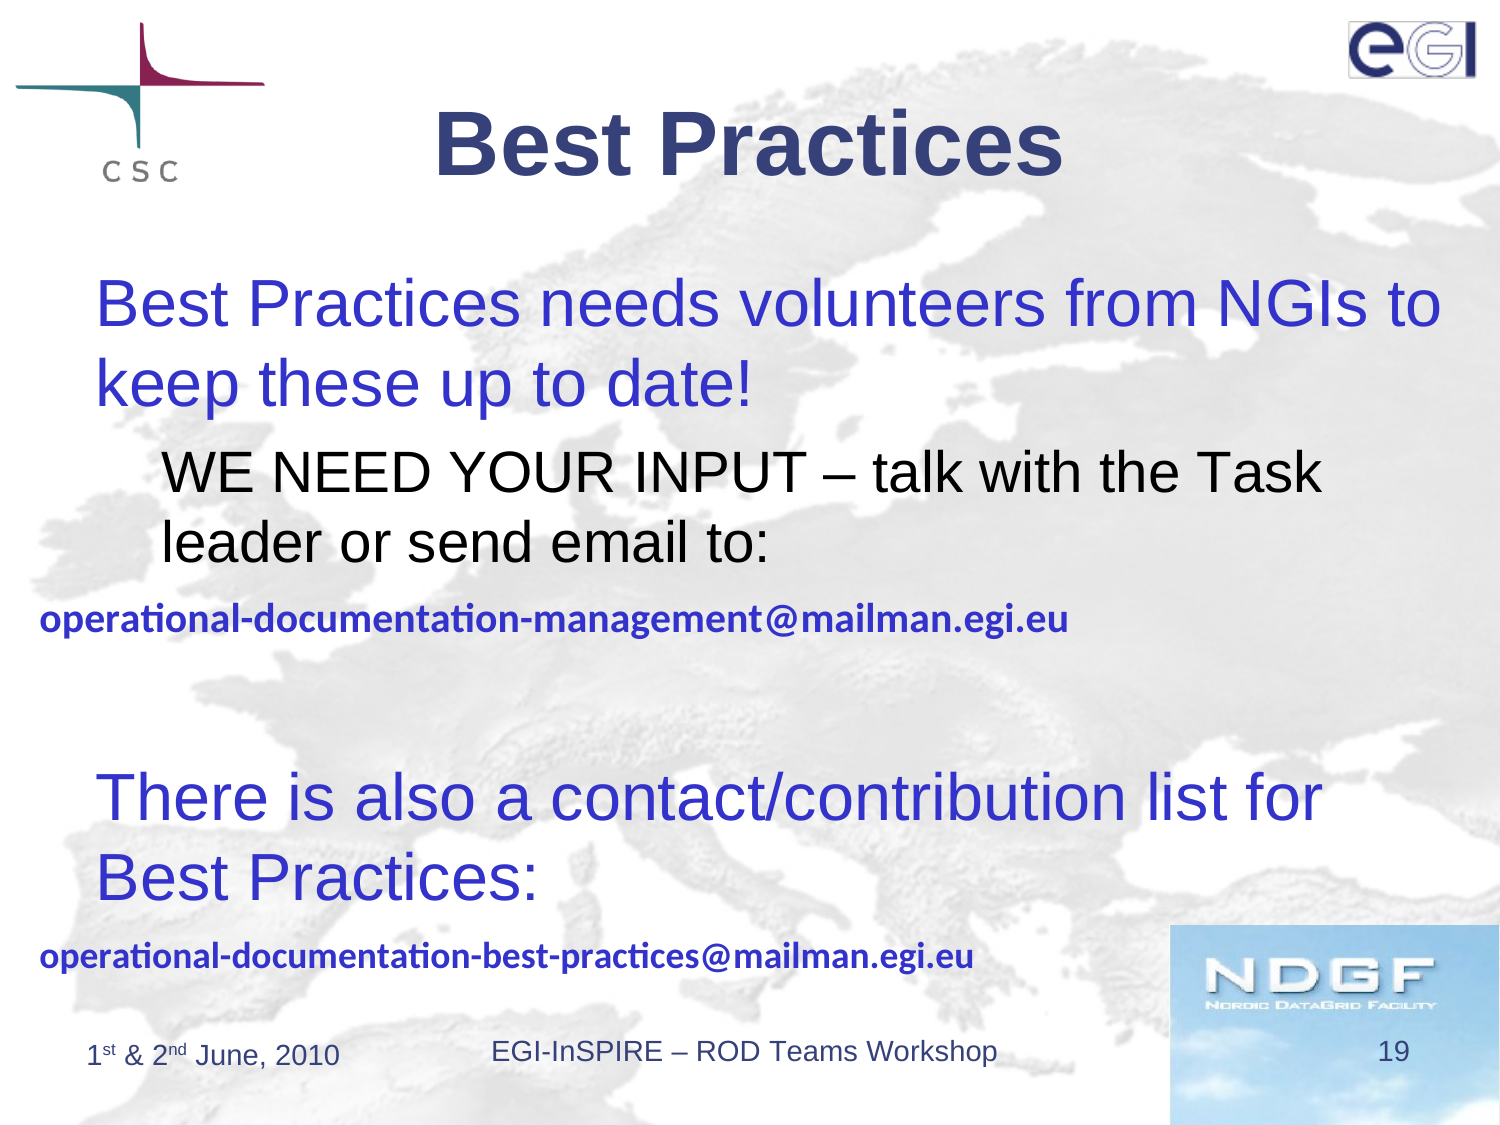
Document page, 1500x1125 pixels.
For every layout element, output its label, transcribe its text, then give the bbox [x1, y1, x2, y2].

list Best Practices needs volunteers from NGIs to keep these up to date! WE NEED YOUR INPUT – talk with the Task leader or send email to: operational-documentation-management@mailman.egi.eu There is also a contact/contribution list for Best Practices: operational-documentation-best-practices@mailman.egi.eu [24, 252, 1470, 1056]
picture [0, 0, 1500, 1125]
title Best Practices [75, 20, 1426, 252]
